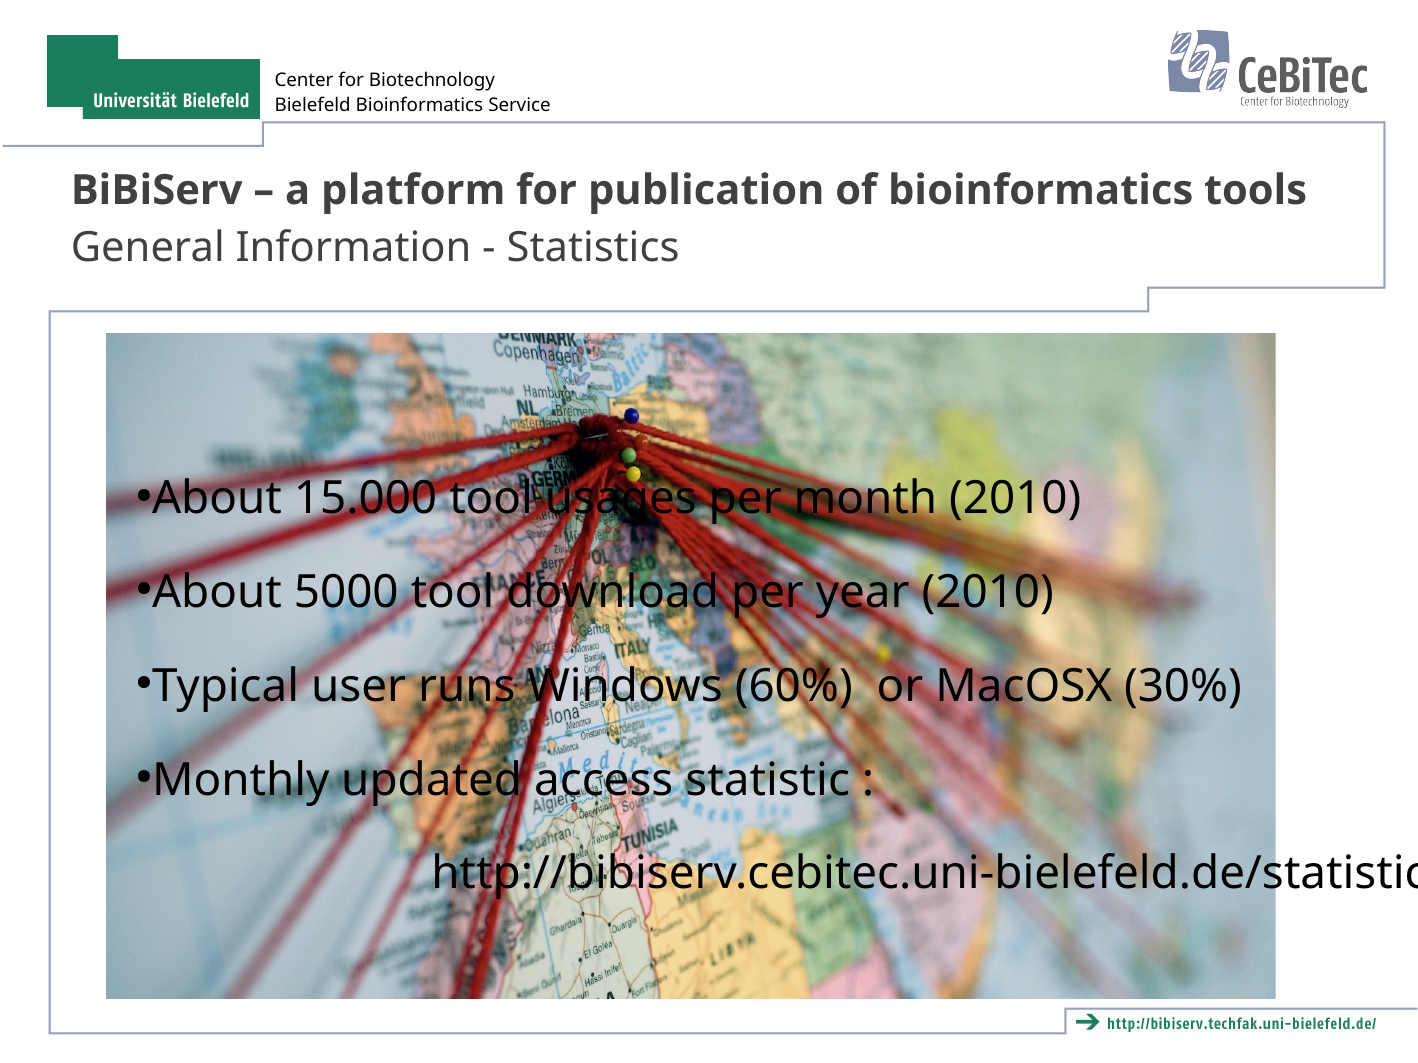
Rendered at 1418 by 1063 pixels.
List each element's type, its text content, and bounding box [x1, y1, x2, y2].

title BiBiServ – a platform for publication of bioinformatics tools General Information - Statistics [70, 159, 1359, 275]
picture [2, 3, 1418, 1063]
text_box About 15.000 tool usages per month (2010) About 5000 tool download per year (2010) Typical user runs Windows (60%) or MacOSX (30%) Monthly updated access statistic : http://bibiserv.cebitec.uni-bielefeld.de/statistics [121, 426, 1243, 827]
picture [1411, 867, 1418, 885]
